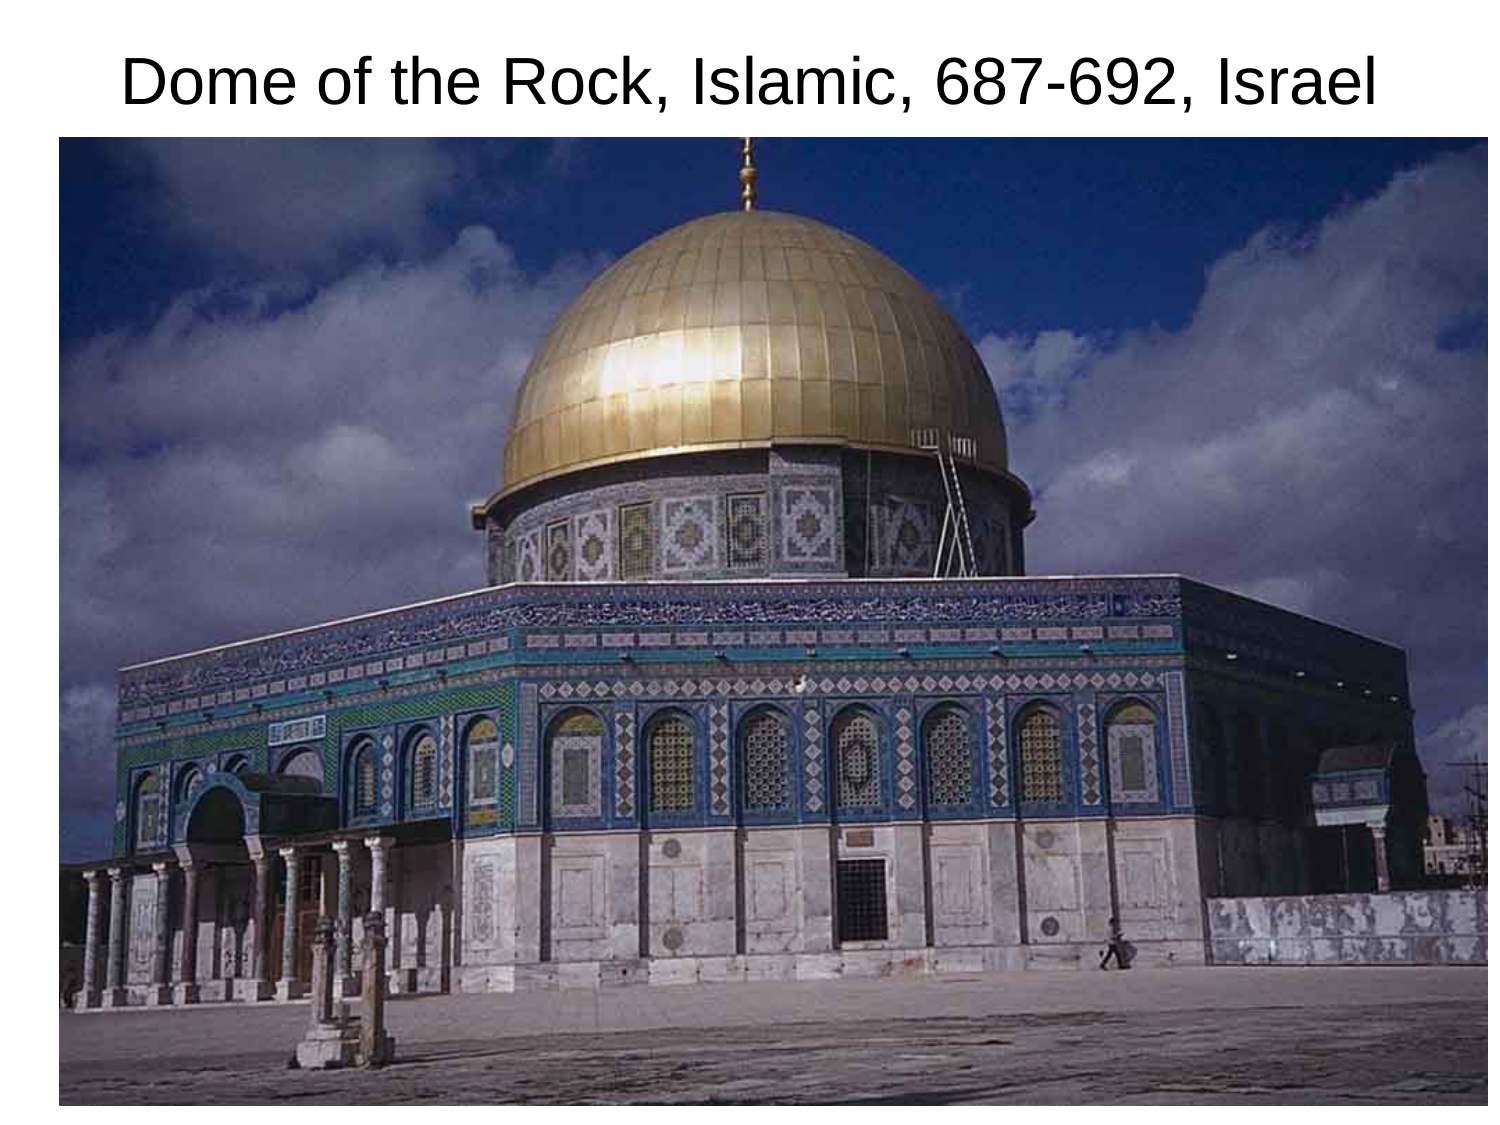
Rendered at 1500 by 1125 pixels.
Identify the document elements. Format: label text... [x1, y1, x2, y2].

title Dome of the Rock, Islamic, 687-692, Israel [0, 24, 1500, 138]
picture [59, 137, 1488, 1106]
